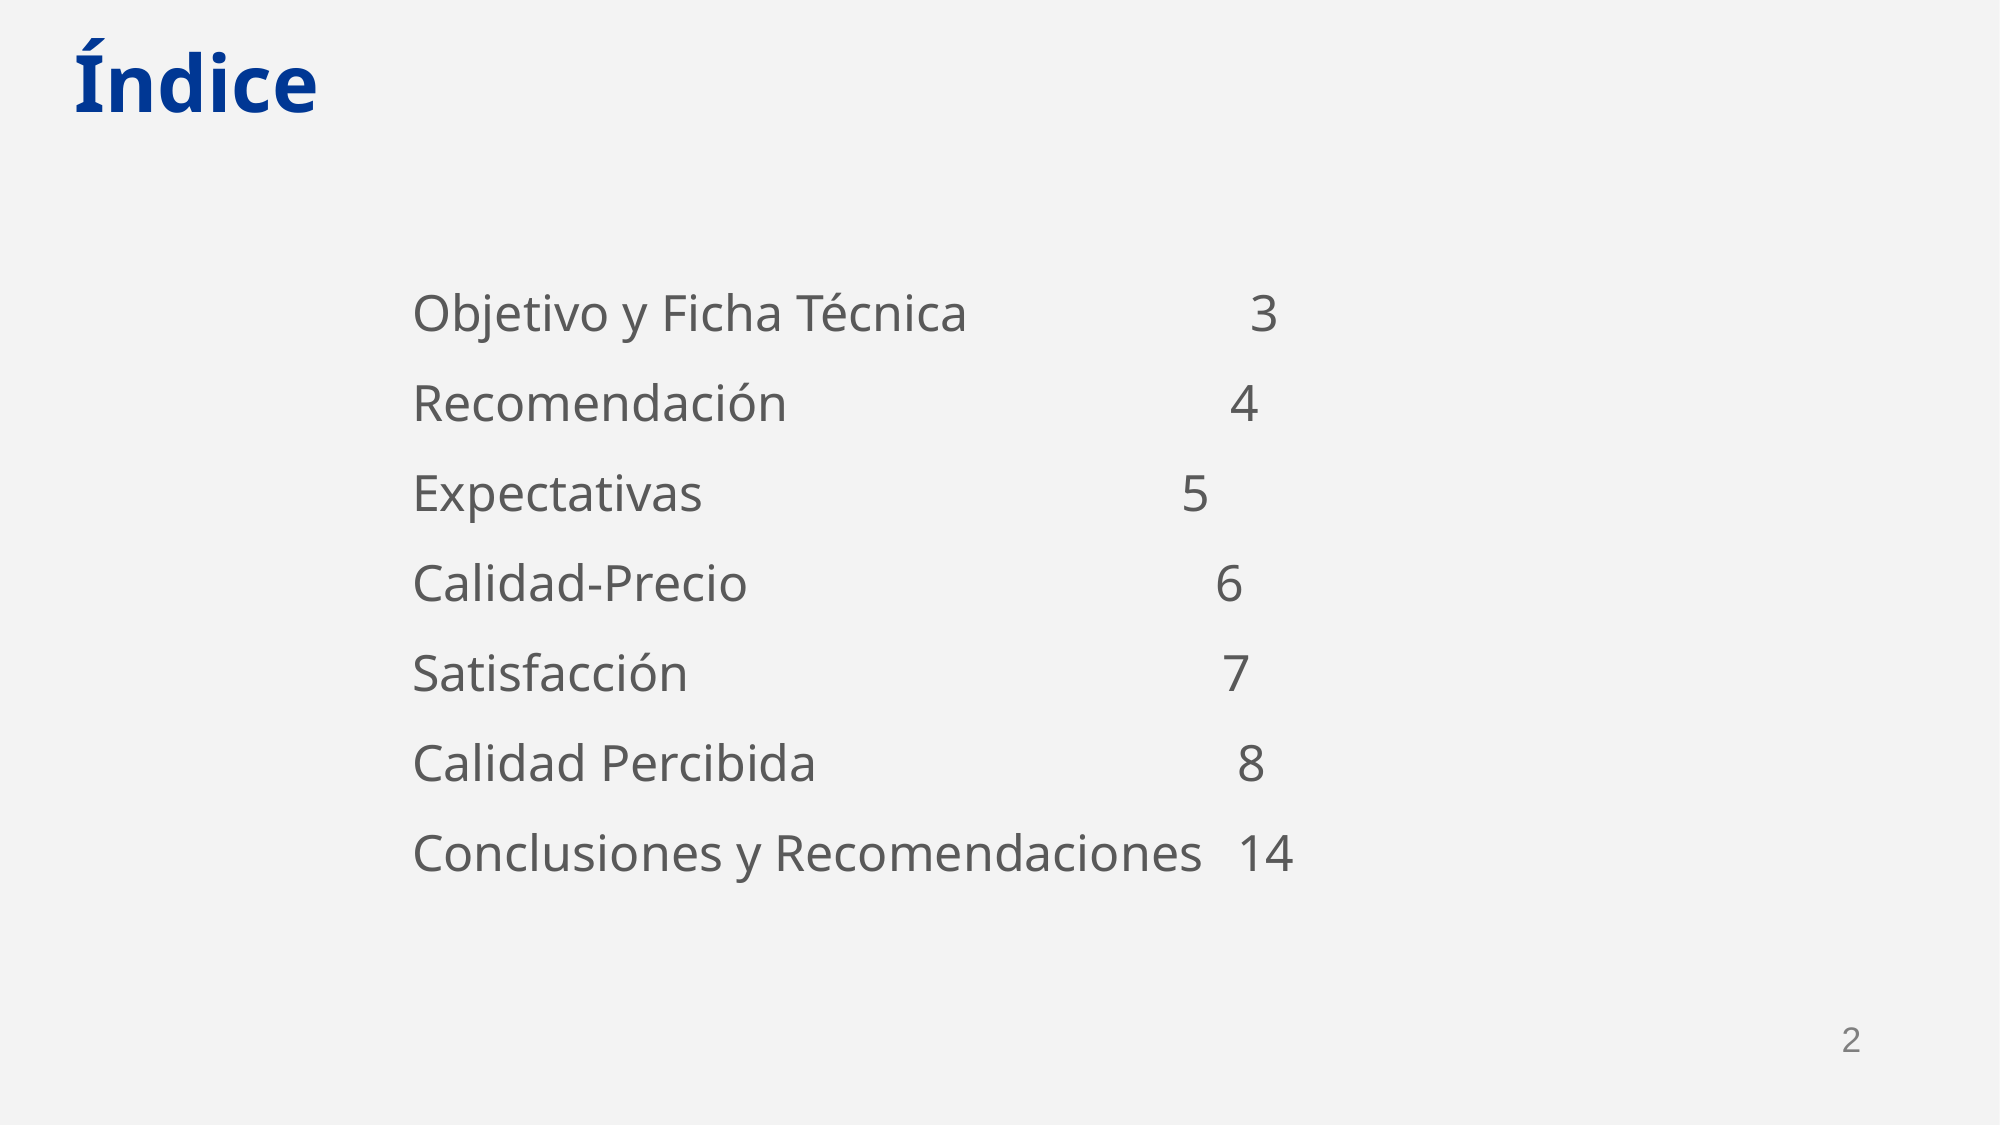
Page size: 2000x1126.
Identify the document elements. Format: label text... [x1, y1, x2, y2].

slide_number 1 [1412, 1008, 1880, 1069]
text_box Objetivo y Ficha Técnica 3 Recomendación 4 Expectativas 5 Calidad-Precio 6 Satisfacción 7 Calidad Percibida 8 Conclusiones y Recomendaciones 14 [397, 243, 1800, 793]
text_box Índice [59, 26, 1937, 150]
